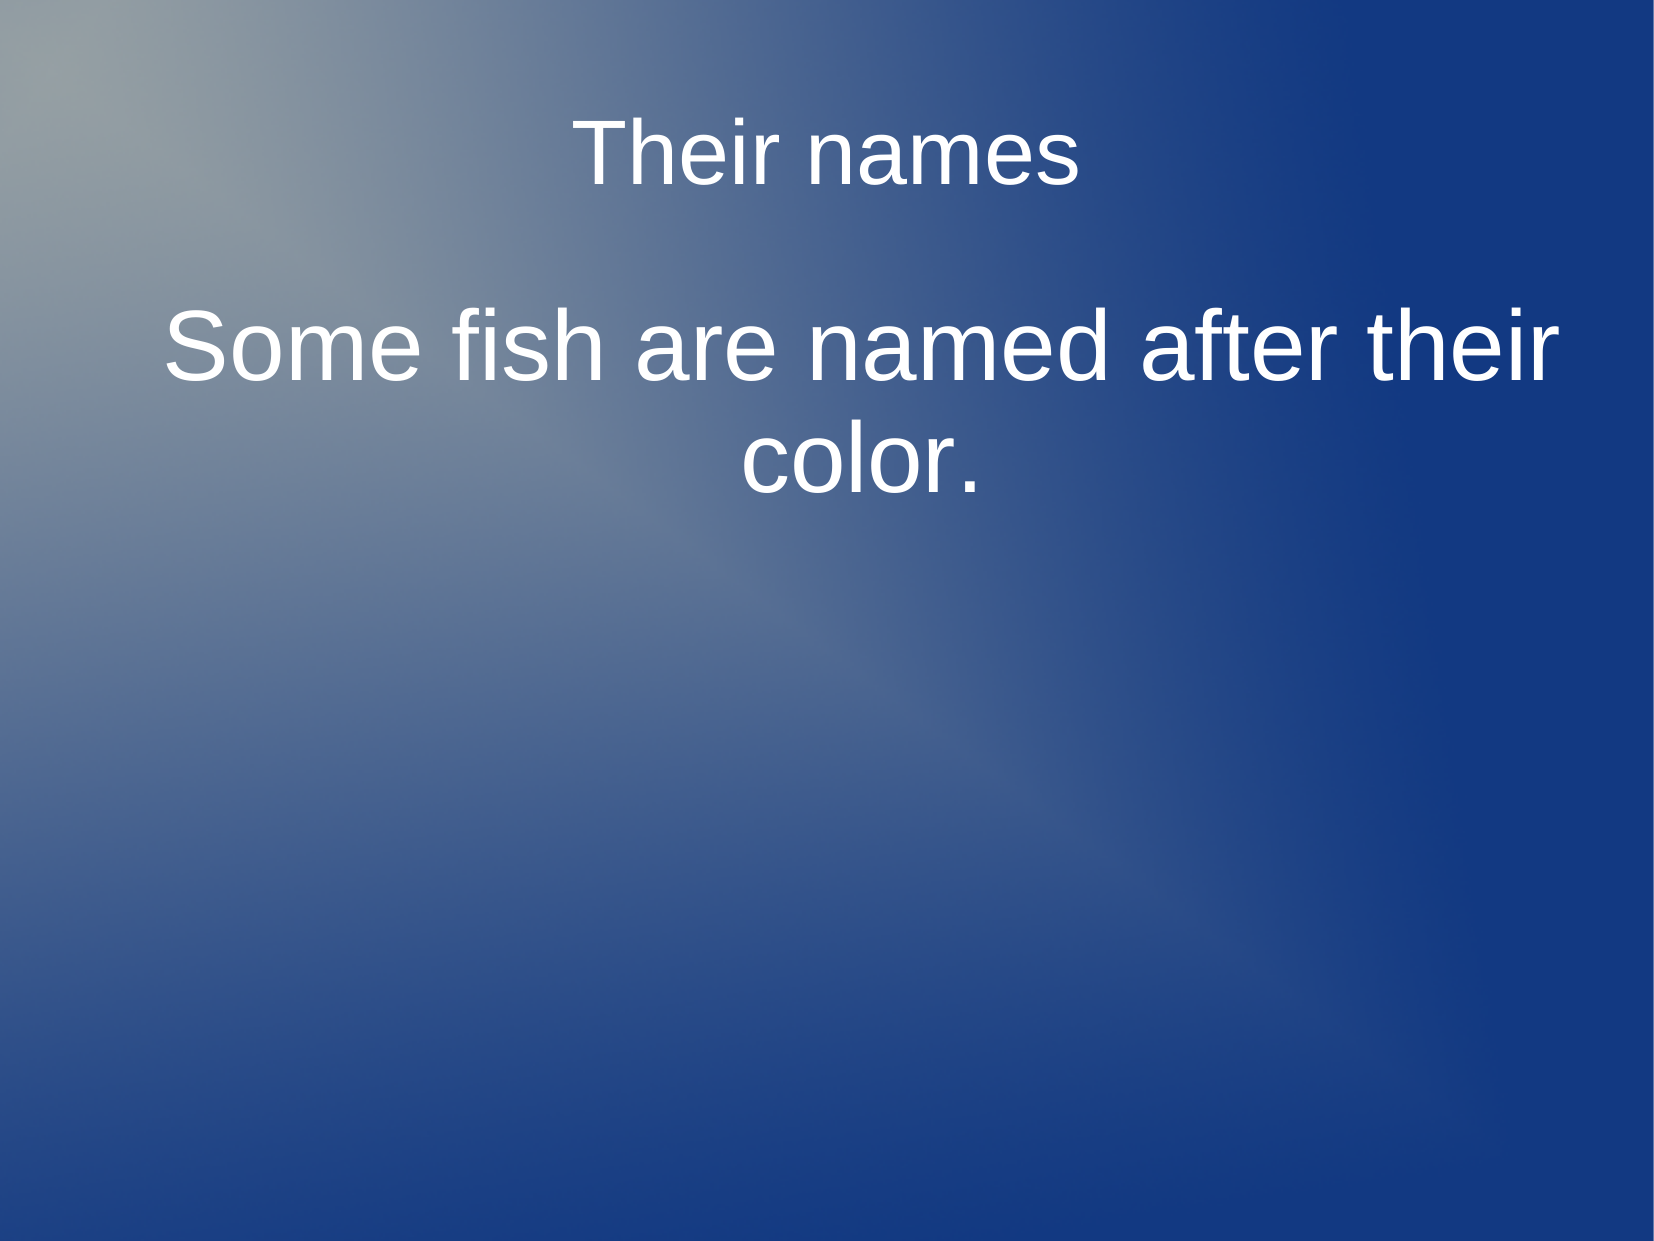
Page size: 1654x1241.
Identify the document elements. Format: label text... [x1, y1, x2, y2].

list Some fish are named after their color. [82, 290, 1571, 1109]
title Their names [82, 49, 1571, 257]
picture [0, 0, 1654, 1241]
